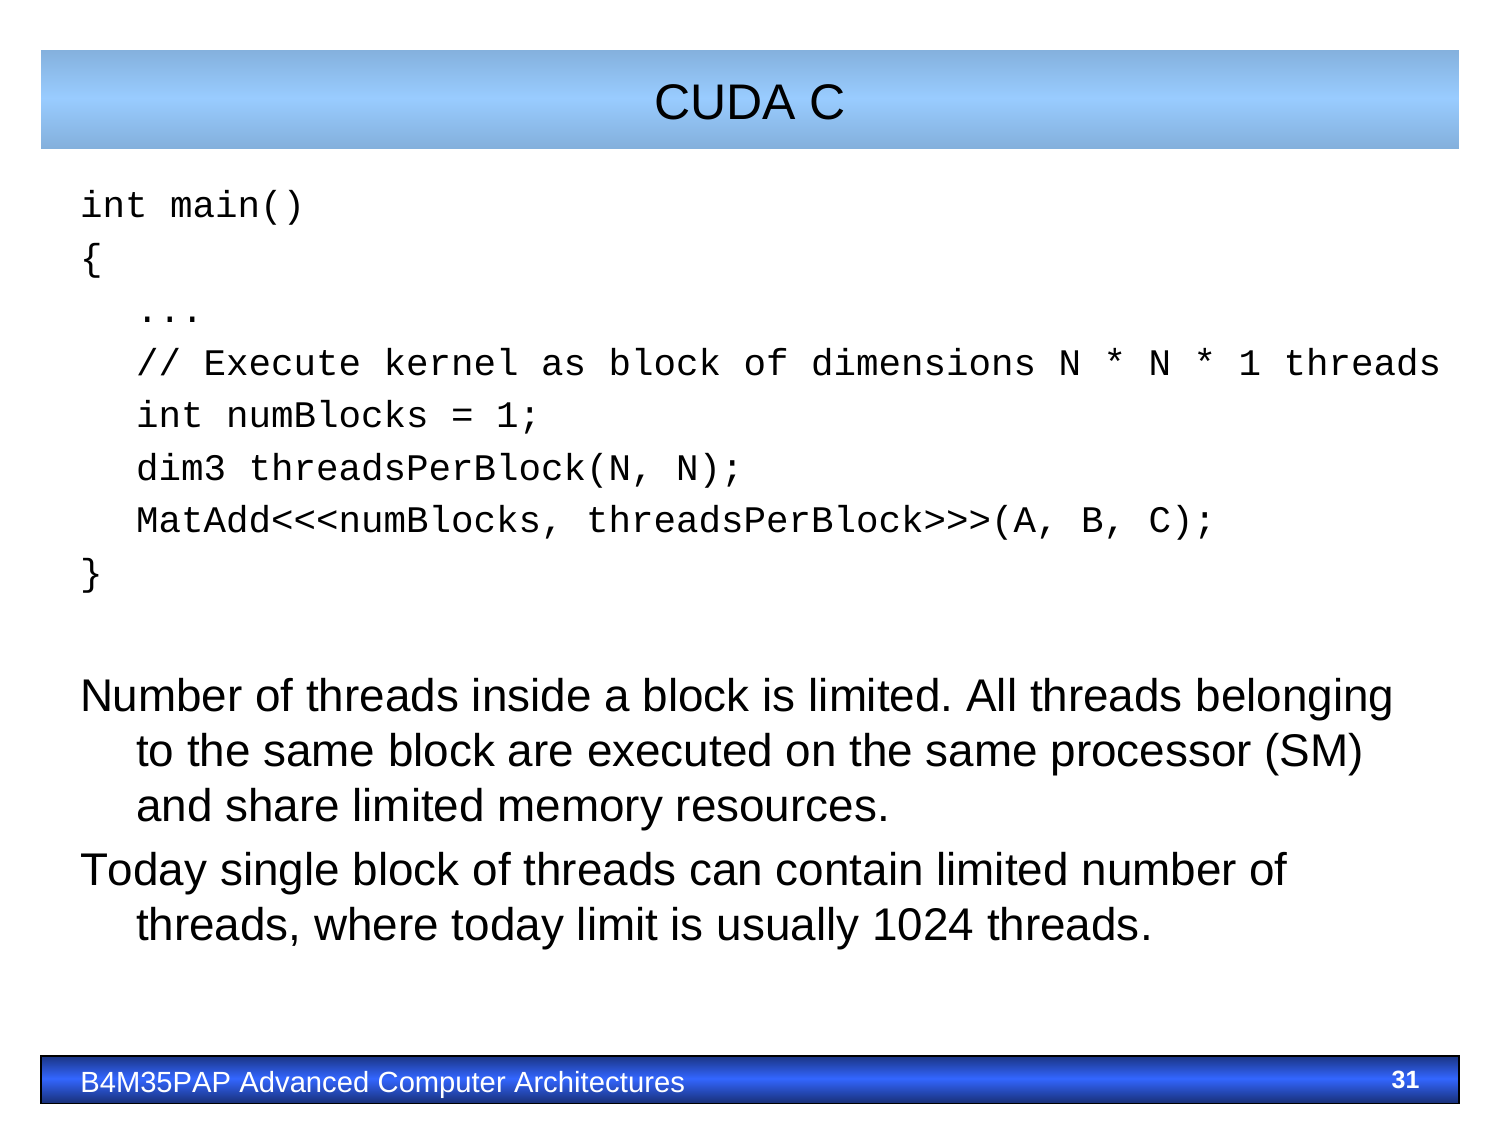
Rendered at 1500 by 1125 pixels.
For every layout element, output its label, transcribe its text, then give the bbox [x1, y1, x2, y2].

list int main() { ... // Execute kernel as block of dimensions N * N * 1 threads int numBlocks = 1; dim3 threadsPerBlock(N, N); MatAdd<<<numBlocks, threadsPerBlock>>>(A, B, C); } Number of threads inside a block is limited. All threads belonging to the same block are executed on the same processor (SM) and share limited memory resources. Today single block of threads can contain limited number of threads, where today limit is usually 1024 threads. [64, 172, 1458, 1000]
title CUDA C [41, 50, 1459, 149]
